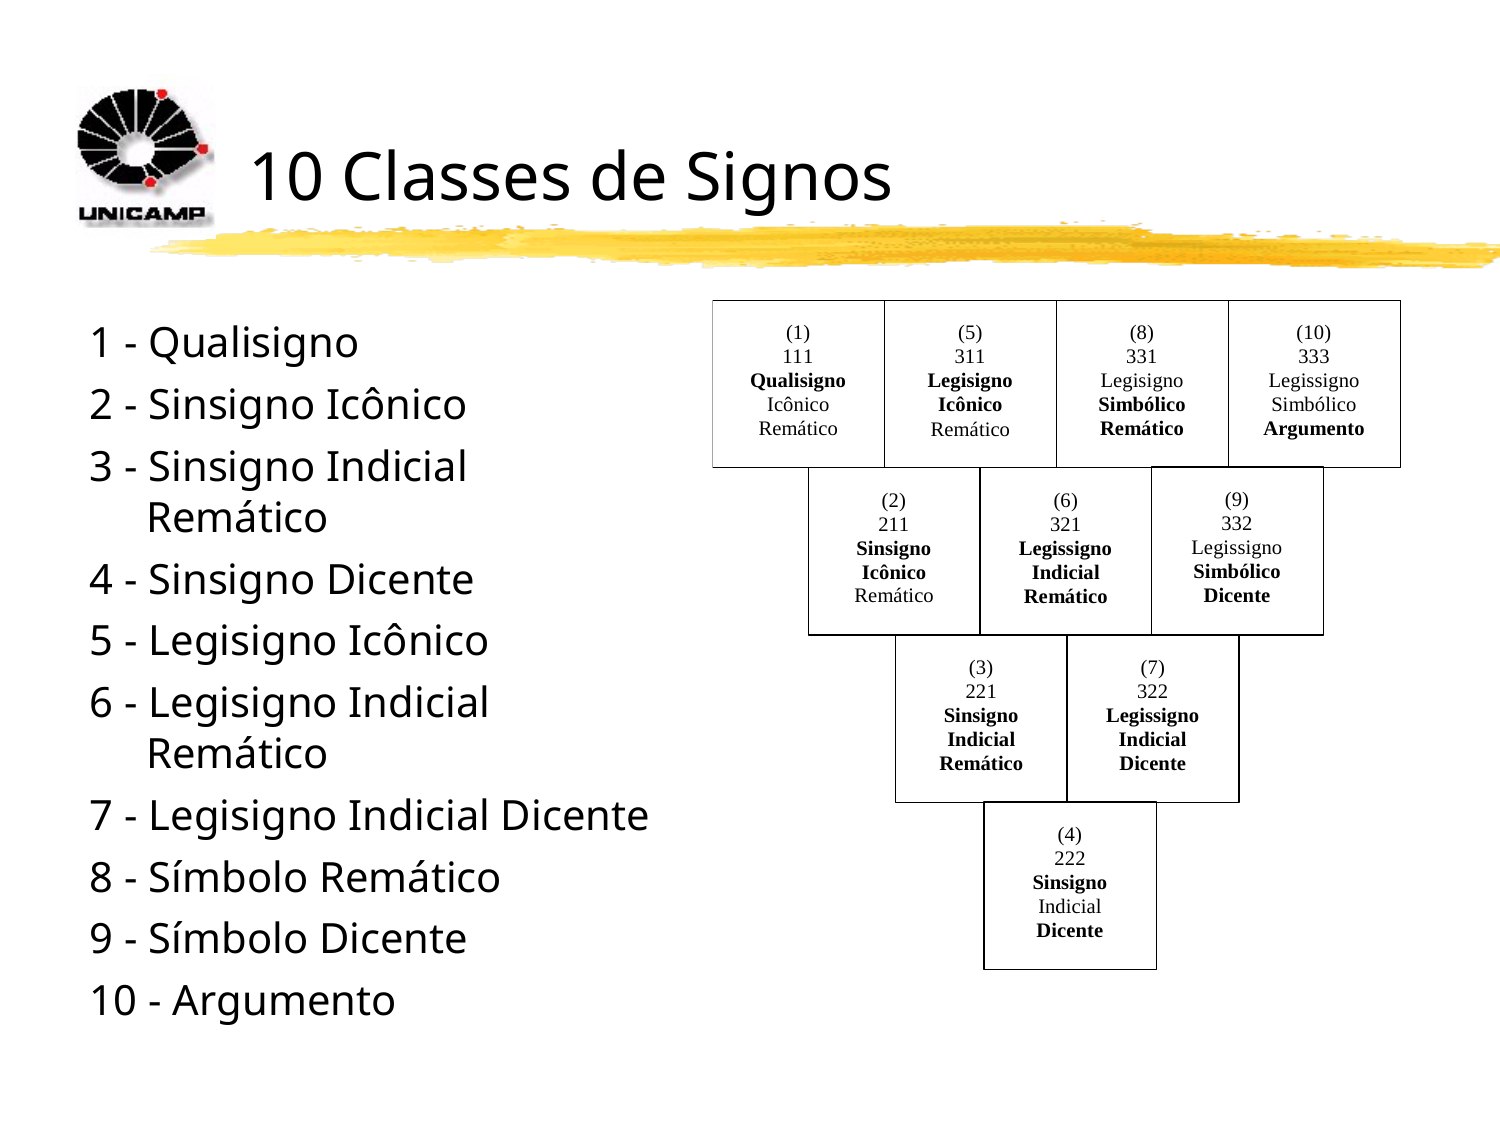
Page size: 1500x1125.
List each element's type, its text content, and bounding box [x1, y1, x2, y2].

title 10 Classes de Signos [233, 37, 1434, 225]
list 1 - Qualisigno 2 - Sinsigno Icônico 3 - Sinsigno Indicial Remático 4 - Sinsigno Dicente 5 - Legisigno Icônico 6 - Legisigno Indicial Remático 7 - Legisigno Indicial Dicente 8 - Símbolo Remático 9 - Símbolo Dicente 10 - Argumento [75, 309, 676, 994]
picture [75, 74, 1500, 279]
chart [712, 299, 1402, 971]
